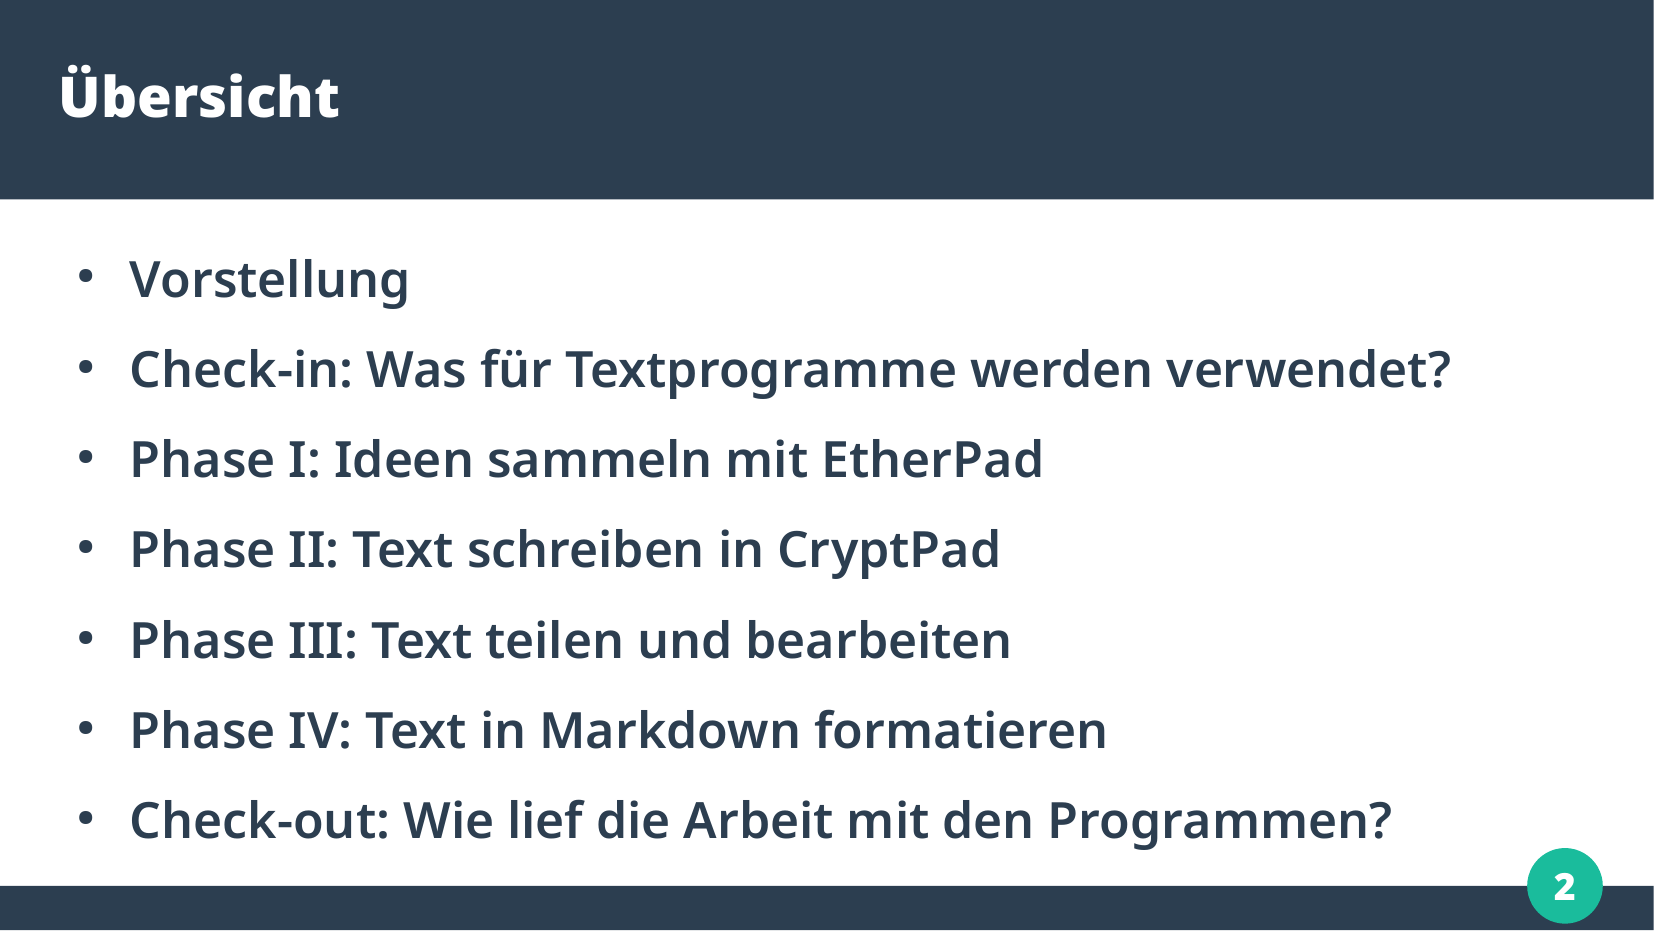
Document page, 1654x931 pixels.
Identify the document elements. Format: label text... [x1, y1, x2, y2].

title Übersicht [59, 37, 1595, 156]
list Vorstellung Check-in: Was für Textprogramme werden verwendet? Phase I: Ideen sammeln mit EtherPad Phase II: Text schreiben in CryptPad Phase III: Text teilen und bearbeiten Phase IV: Text in Markdown formatieren Check-out: Wie lief die Arbeit mit den Programmen? [59, 243, 1595, 864]
